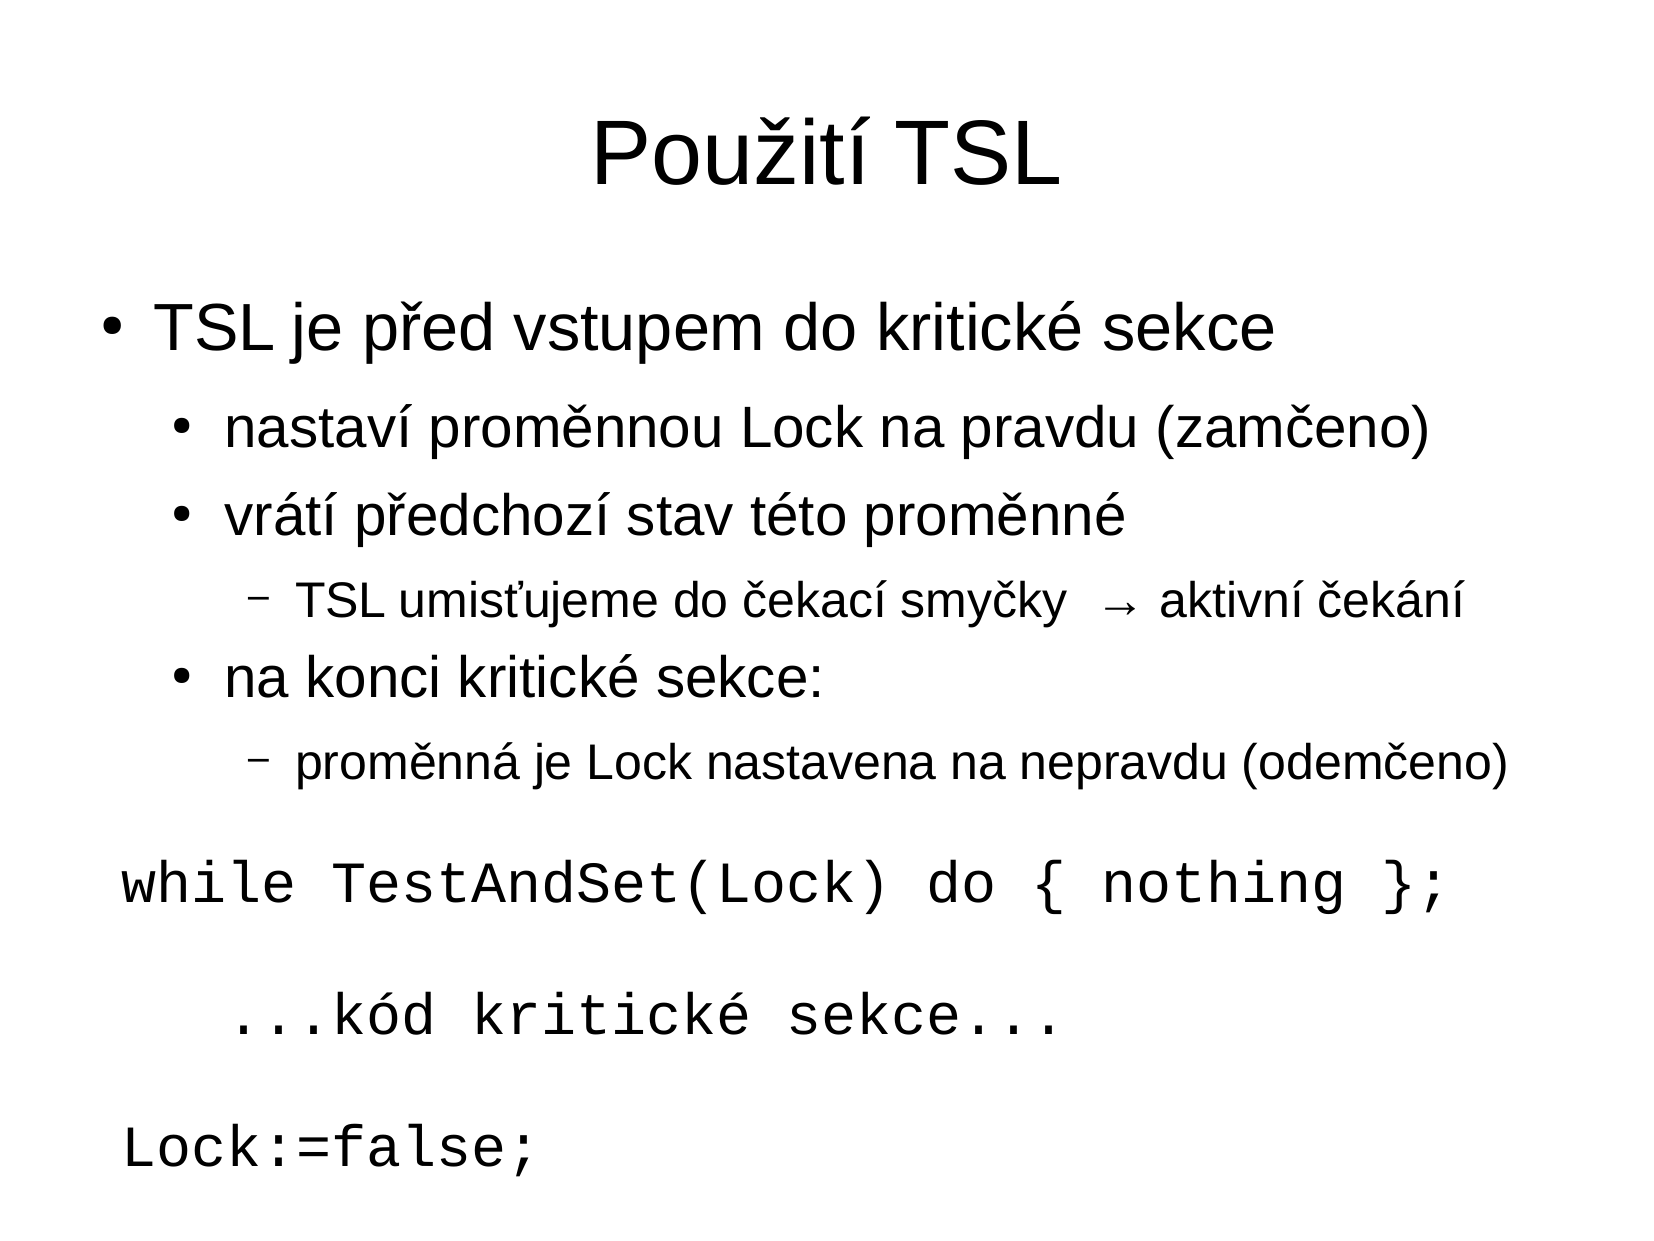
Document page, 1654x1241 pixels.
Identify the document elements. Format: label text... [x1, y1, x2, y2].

list TSL je před vstupem do kritické sekce nastaví proměnnou Lock na pravdu (zamčeno) vrátí předchozí stav této proměnné TSL umisťujeme do čekací smyčky → aktivní čekání na konci kritické sekce: proměnná je Lock nastavena na nepravdu (odemčeno) [82, 290, 1571, 1010]
title Použití TSL [82, 49, 1571, 257]
text_box while TestAndSet(Lock) do { nothing }; ...kód kritické sekce... Lock:=false; [106, 846, 1554, 1192]
